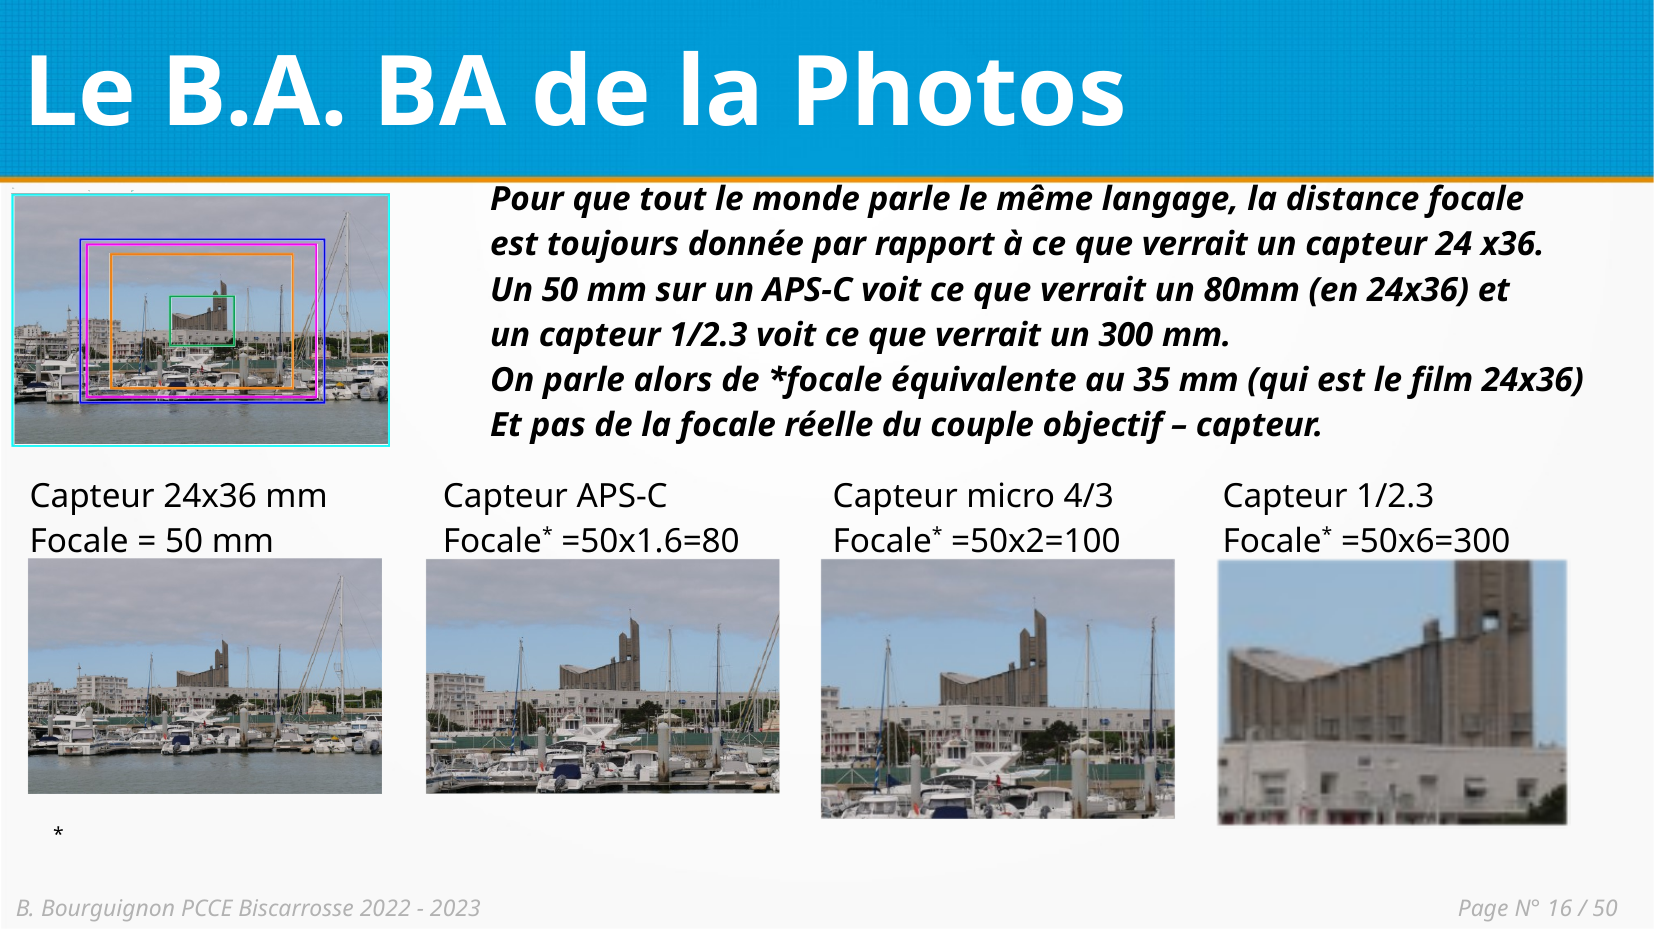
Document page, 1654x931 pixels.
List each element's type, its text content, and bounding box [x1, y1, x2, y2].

text_box Pour que tout le monde parle le même langage, la distance focale est toujours donnée par rapport à ce que verrait un capteur 24 x36. Un 50 mm sur un APS-C voit ce que verrait un 80mm (en 24x36) et un capteur 1/2.3 voit ce que verrait un 300 mm. On parle alors de *focale équivalente au 35 mm (qui est le film 24x36) Et pas de la focale réelle du couple objectif – capteur. [484, 179, 1474, 442]
text_box [1481, 200, 1488, 206]
text_box * [47, 805, 1052, 875]
picture [0, 175, 1654, 931]
text_box [23, 200, 1619, 814]
text_box Capteur 24x36 mm Focale = 50 mm [23, 466, 296, 562]
text_box Capteur 1/2.3 Focale* =50x6=300 mm [1216, 466, 1560, 558]
title Le B.A. BA de la Photos [23, 17, 1619, 154]
text_box Capteur APS-C Focale* =50x1.6=80 mm [437, 466, 792, 585]
text_box Capteur micro 4/3 Focale* =50x2=100 mm [826, 466, 1158, 558]
